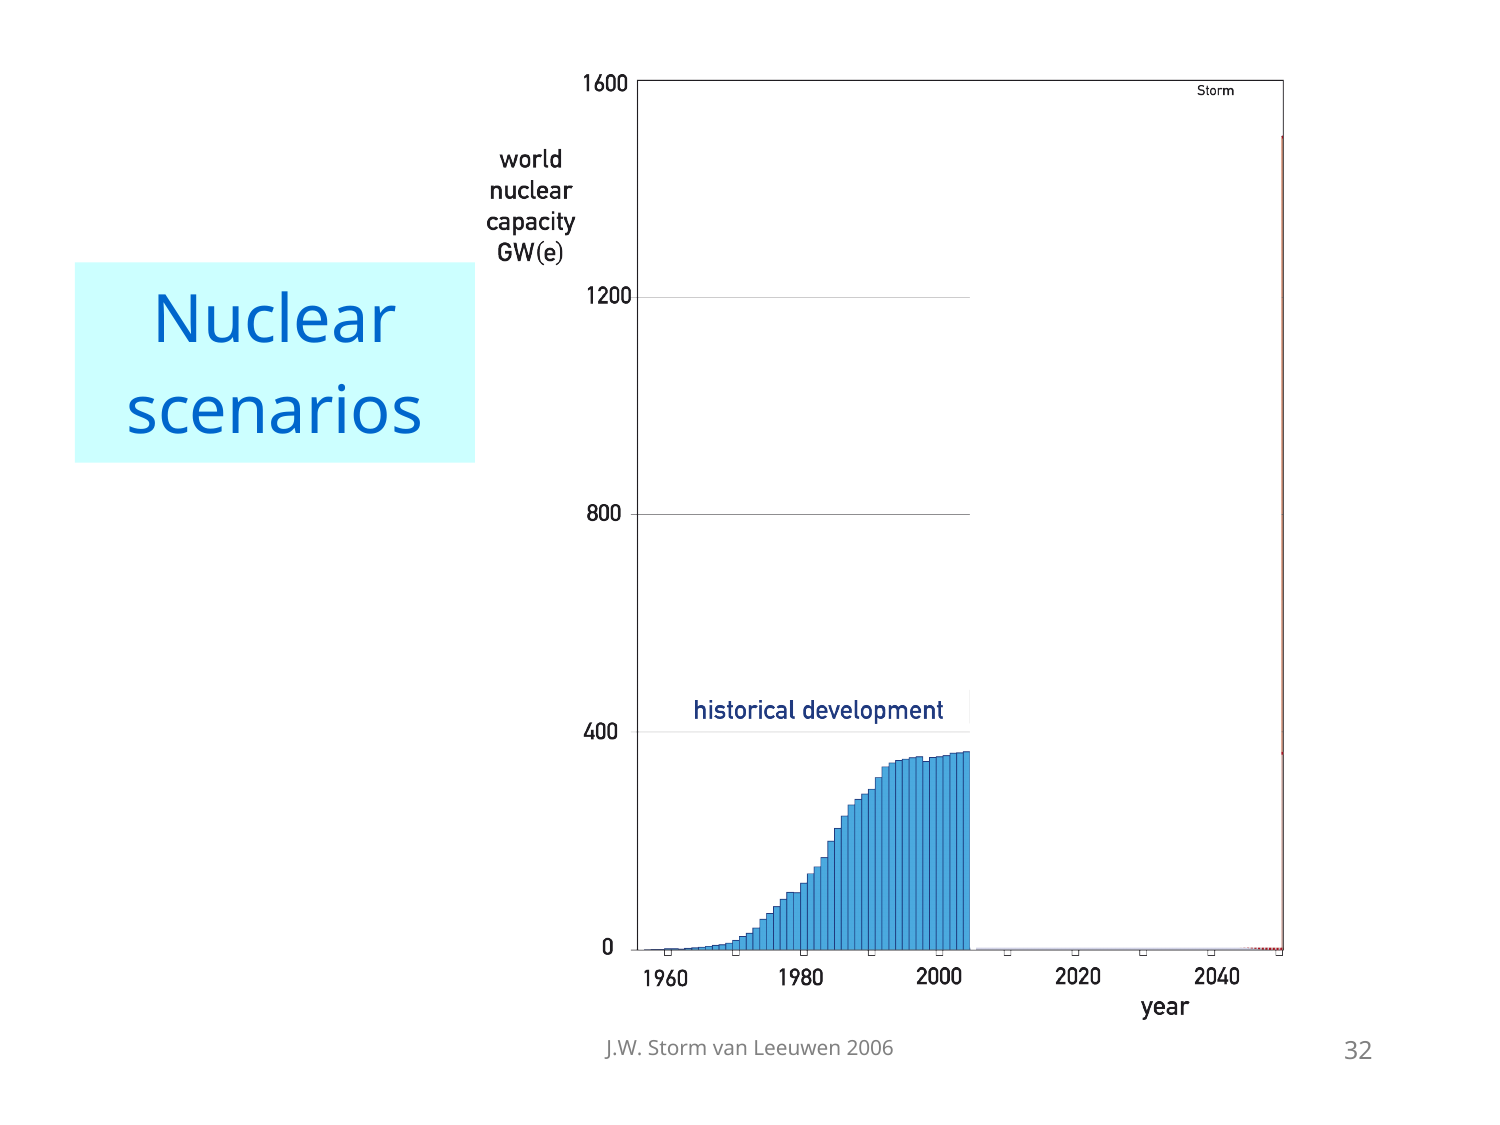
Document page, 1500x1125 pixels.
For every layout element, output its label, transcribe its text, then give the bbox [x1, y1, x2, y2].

picture [487, 74, 1284, 1020]
text_box [684, 112, 1282, 948]
title Nuclear scenarios [74, 262, 475, 463]
